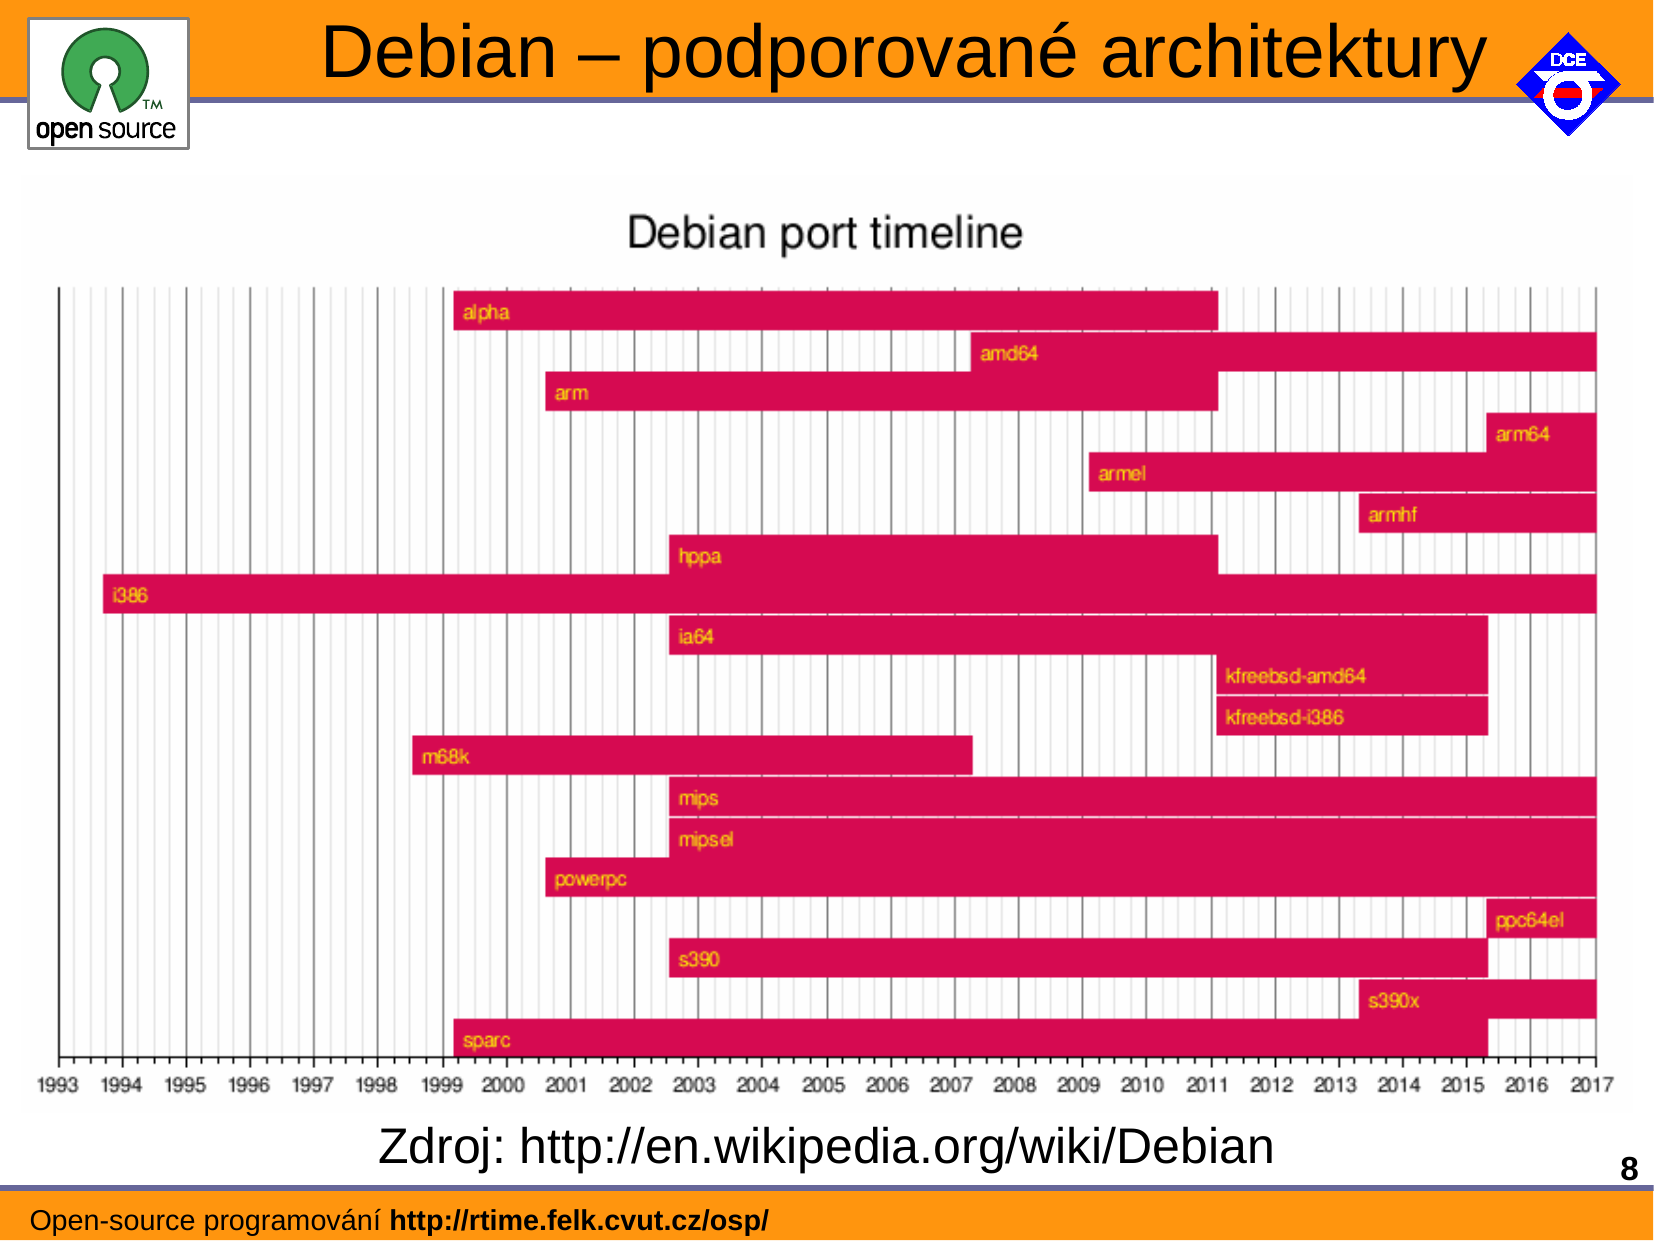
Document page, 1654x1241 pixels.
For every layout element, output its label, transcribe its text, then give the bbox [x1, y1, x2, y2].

picture [21, 175, 1633, 1113]
title Debian – podporované architektury [178, 4, 1631, 98]
text_box Zdroj: http://en.wikipedia.org/wiki/Debian [372, 1112, 1282, 1187]
